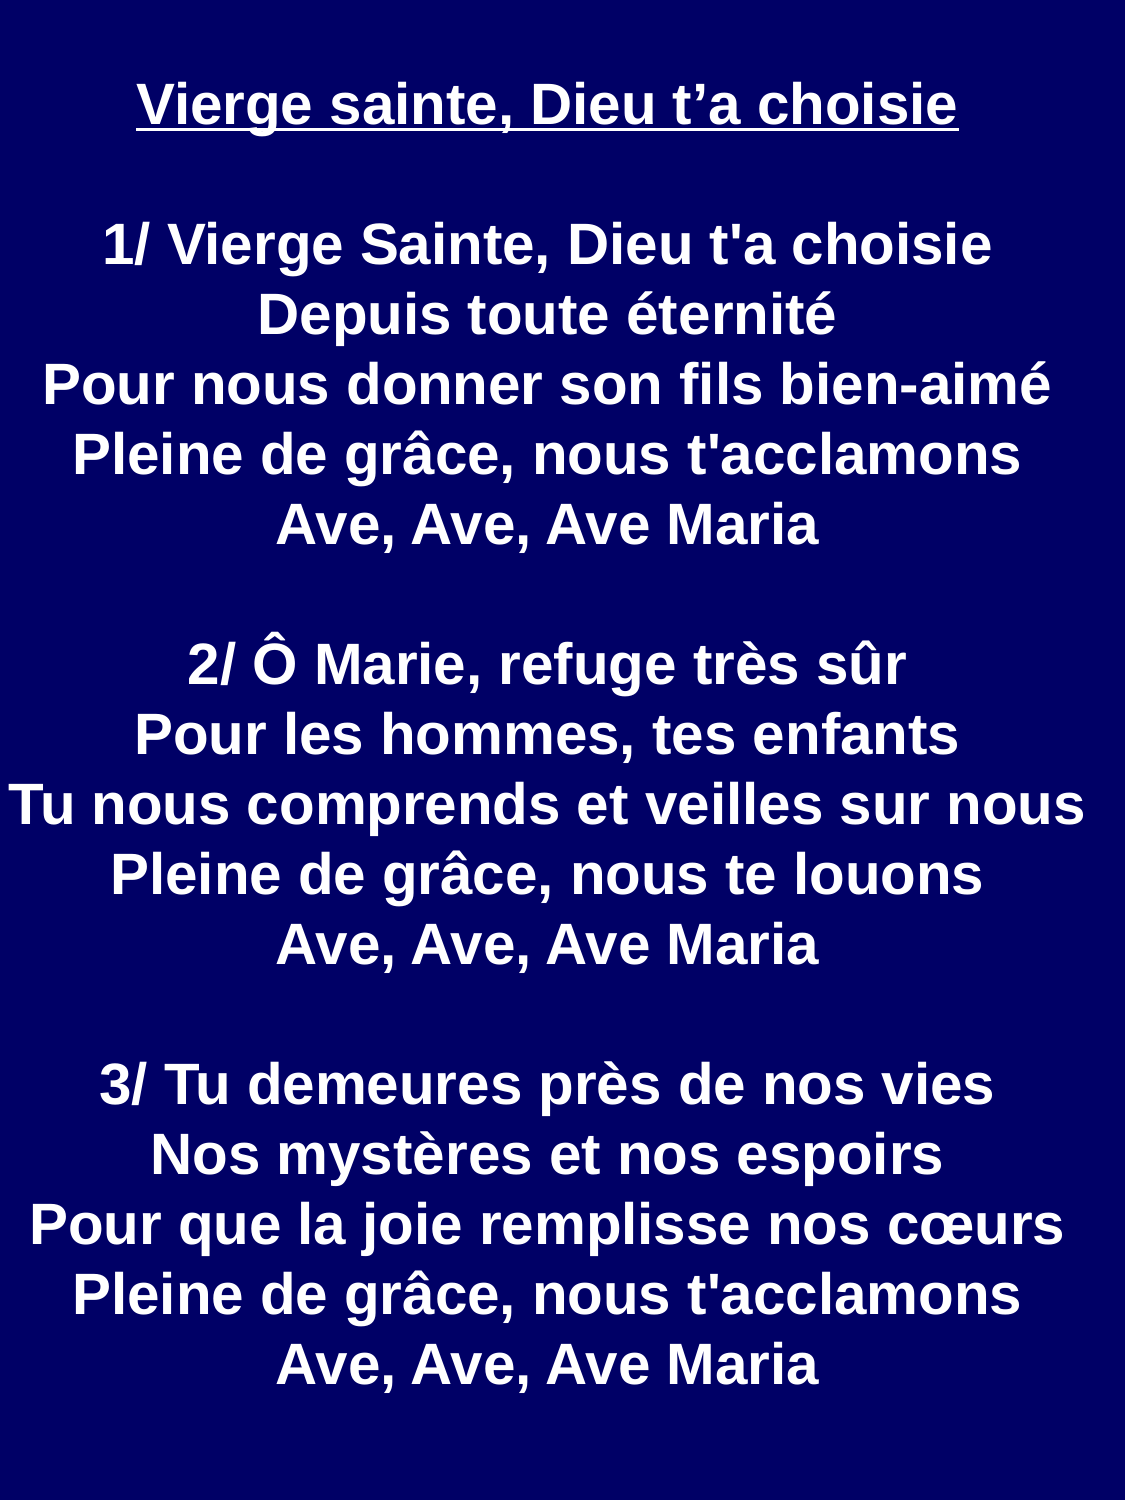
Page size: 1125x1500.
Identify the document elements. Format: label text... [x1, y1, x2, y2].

text_box Vierge sainte, Dieu t’a choisie 1/ Vierge Sainte, Dieu t'a choisie Depuis toute éternité Pour nous donner son fils bien-aimé Pleine de grâce, nous t'acclamons Ave, Ave, Ave Maria 2/ Ô Marie, refuge très sûr Pour les hommes, tes enfants Tu nous comprends et veilles sur nous Pleine de grâce, nous te louons Ave, Ave, Ave Maria 3/ Tu demeures près de nos vies Nos mystères et nos espoirs Pour que la joie remplisse nos cœurs Pleine de grâce, nous t'acclamons Ave, Ave, Ave Maria [0, 59, 1111, 1403]
